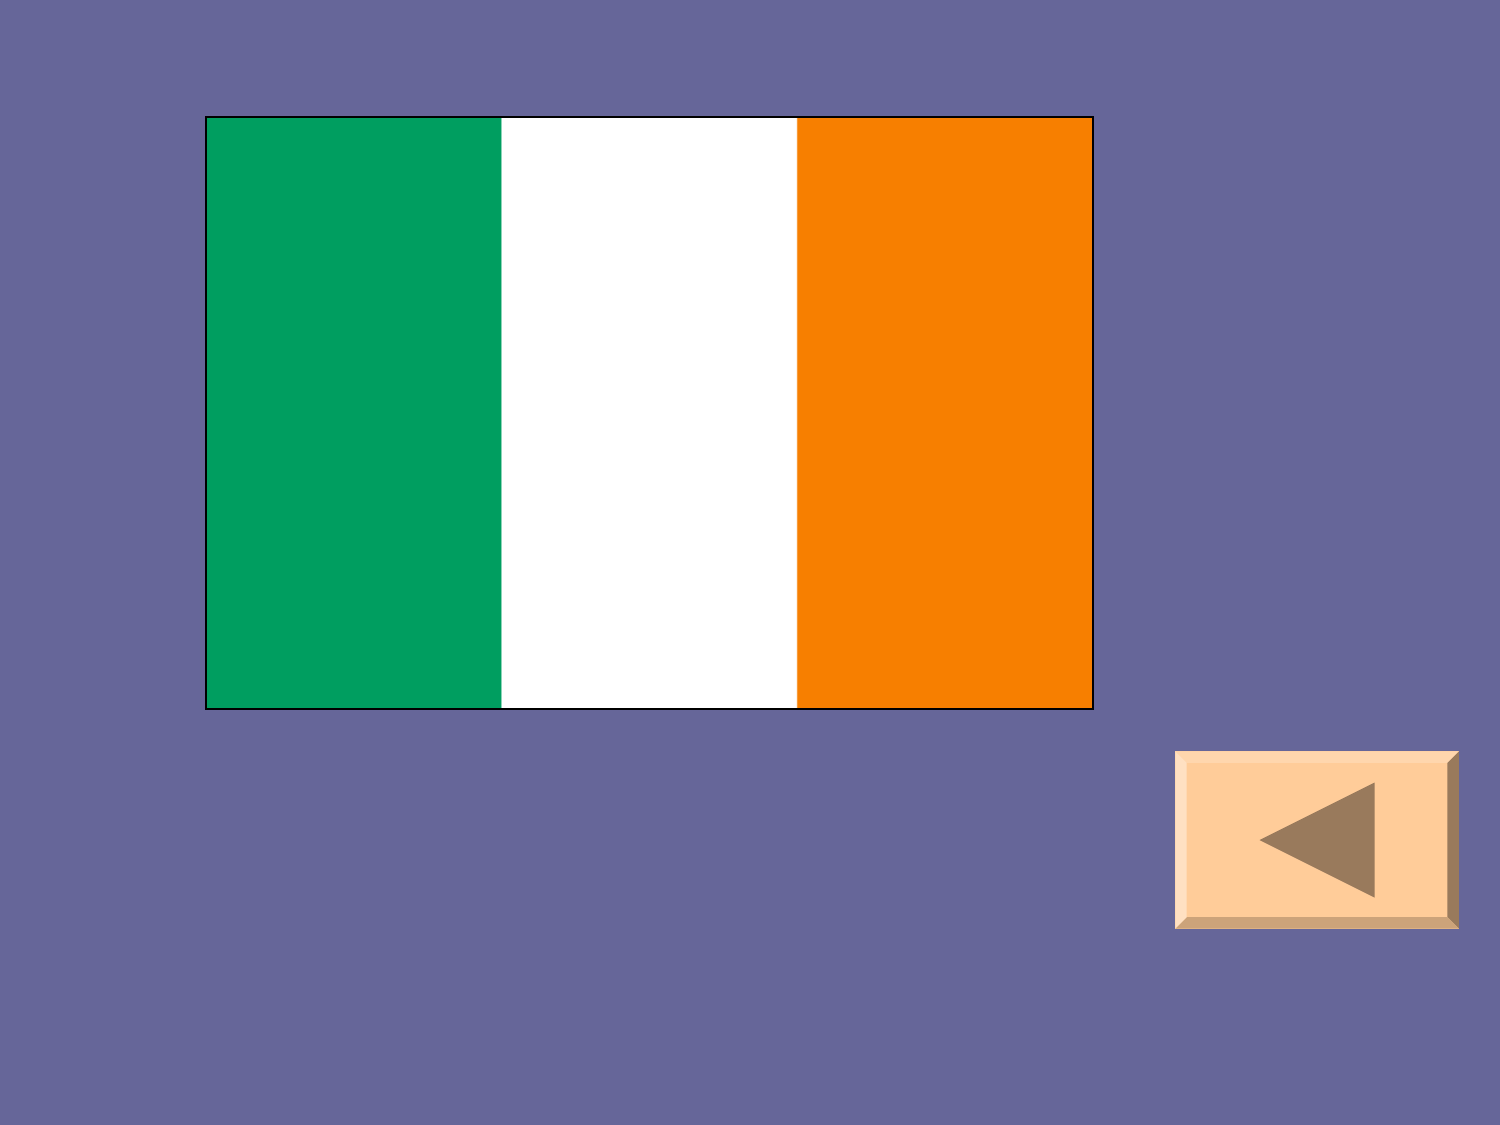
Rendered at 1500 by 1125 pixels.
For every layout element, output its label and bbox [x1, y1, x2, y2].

picture [206, 117, 1093, 709]
text_box [1176, 751, 1459, 929]
